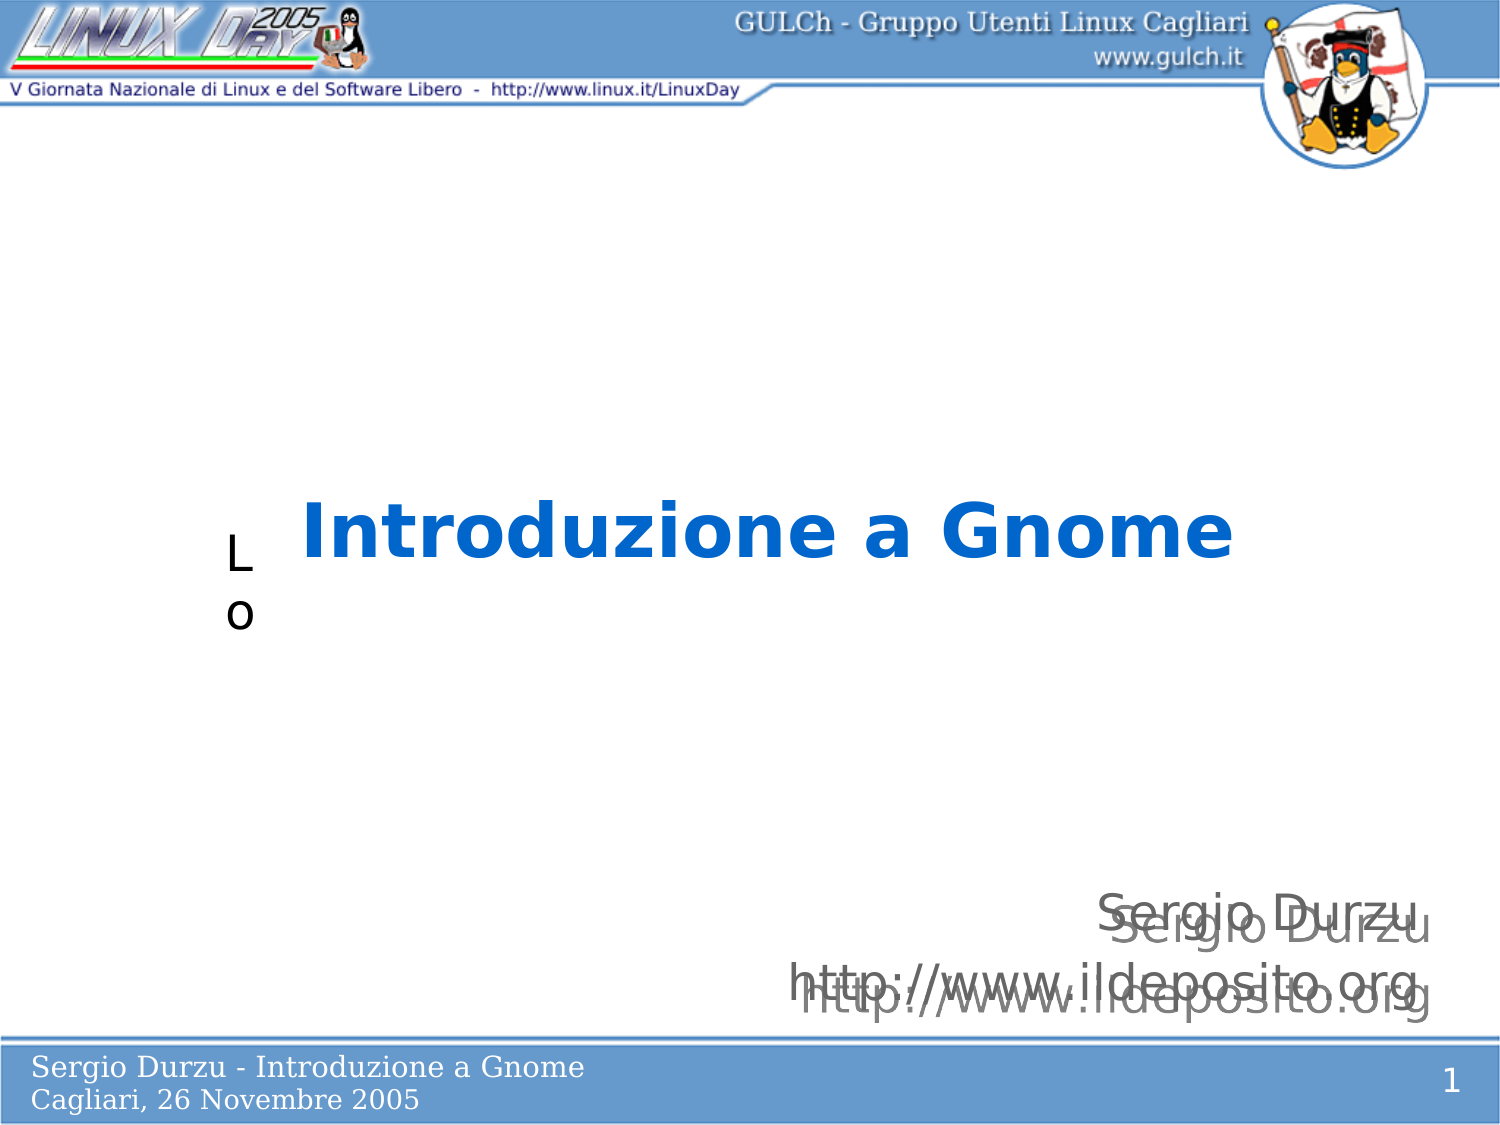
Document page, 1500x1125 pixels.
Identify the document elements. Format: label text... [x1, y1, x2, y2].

text_box Introduzione a Gnome [300, 487, 1237, 575]
text_box Sergio Durzu http://www.ildeposito.org [775, 884, 1433, 1013]
picture [0, 0, 1500, 1125]
